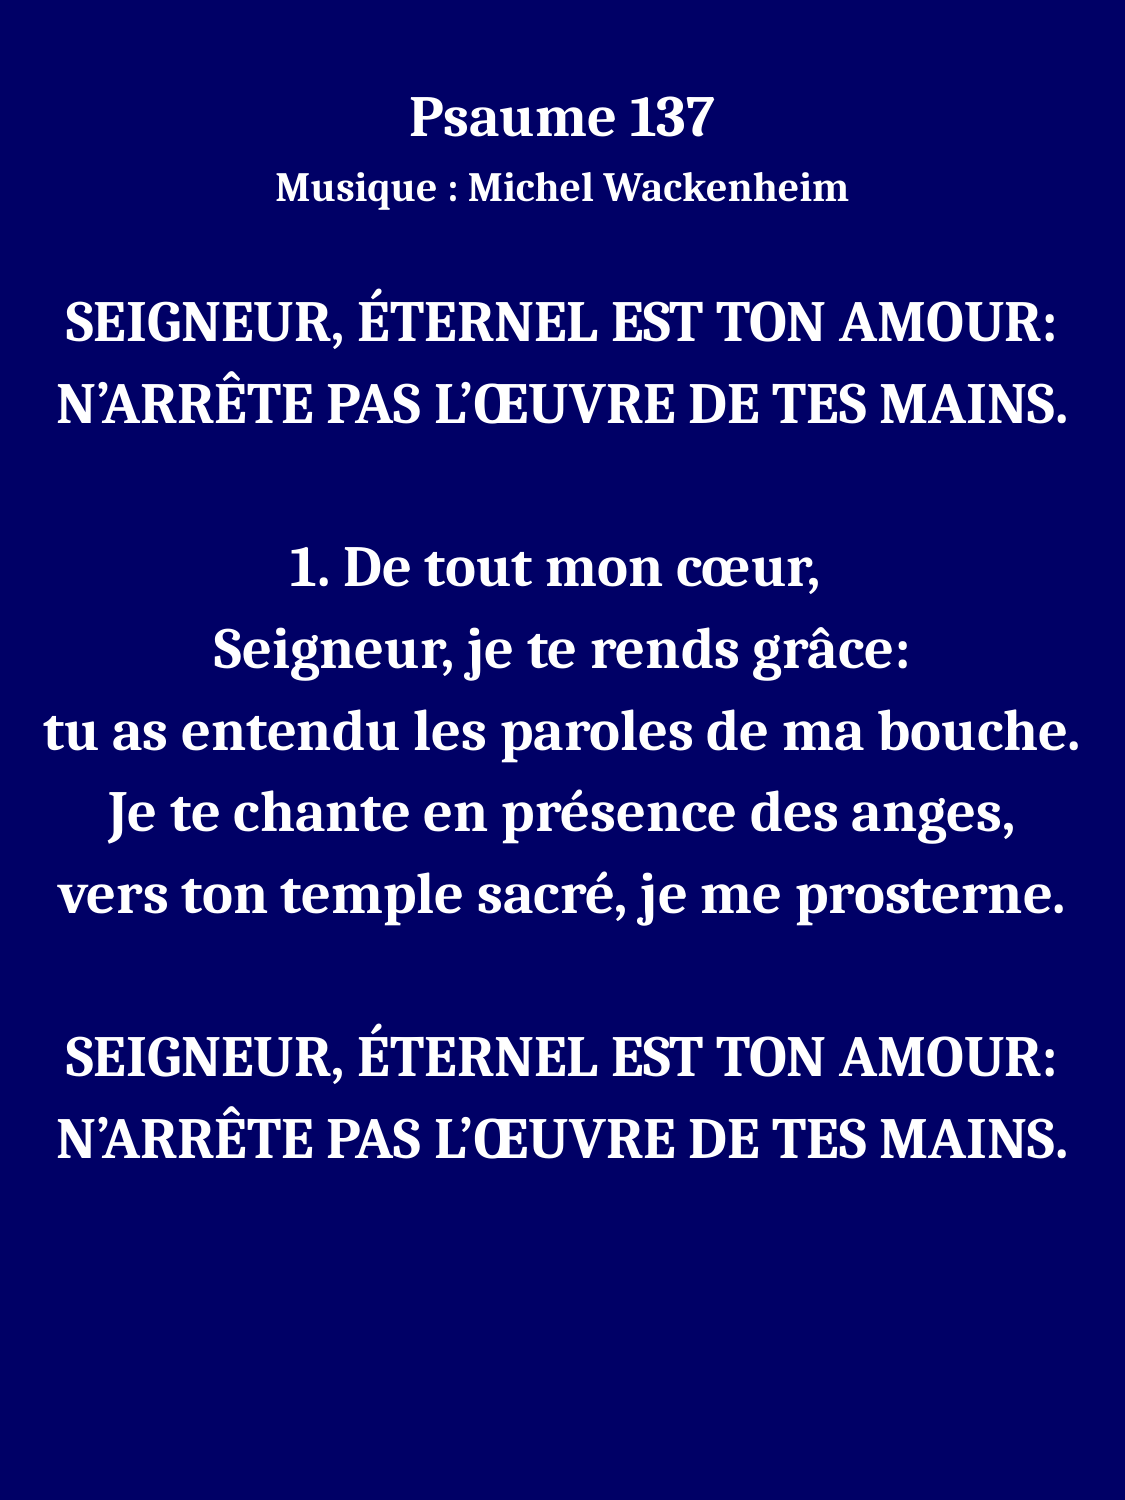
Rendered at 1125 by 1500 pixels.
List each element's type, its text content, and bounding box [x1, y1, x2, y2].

text_box Psaume 137 Musique : Michel Wackenheim SEIGNEUR, ÉTERNEL EST TON AMOUR: N’ARRÊTE PAS L’ŒUVRE DE TES MAINS. 1. De tout mon cœur, Seigneur, je te rends grâce: tu as entendu les paroles de ma bouche. Je te chante en présence des anges, vers ton temple sacré, je me prosterne. SEIGNEUR, ÉTERNEL EST TON AMOUR: N’ARRÊTE PAS L’ŒUVRE DE TES MAINS. [0, 70, 1125, 390]
